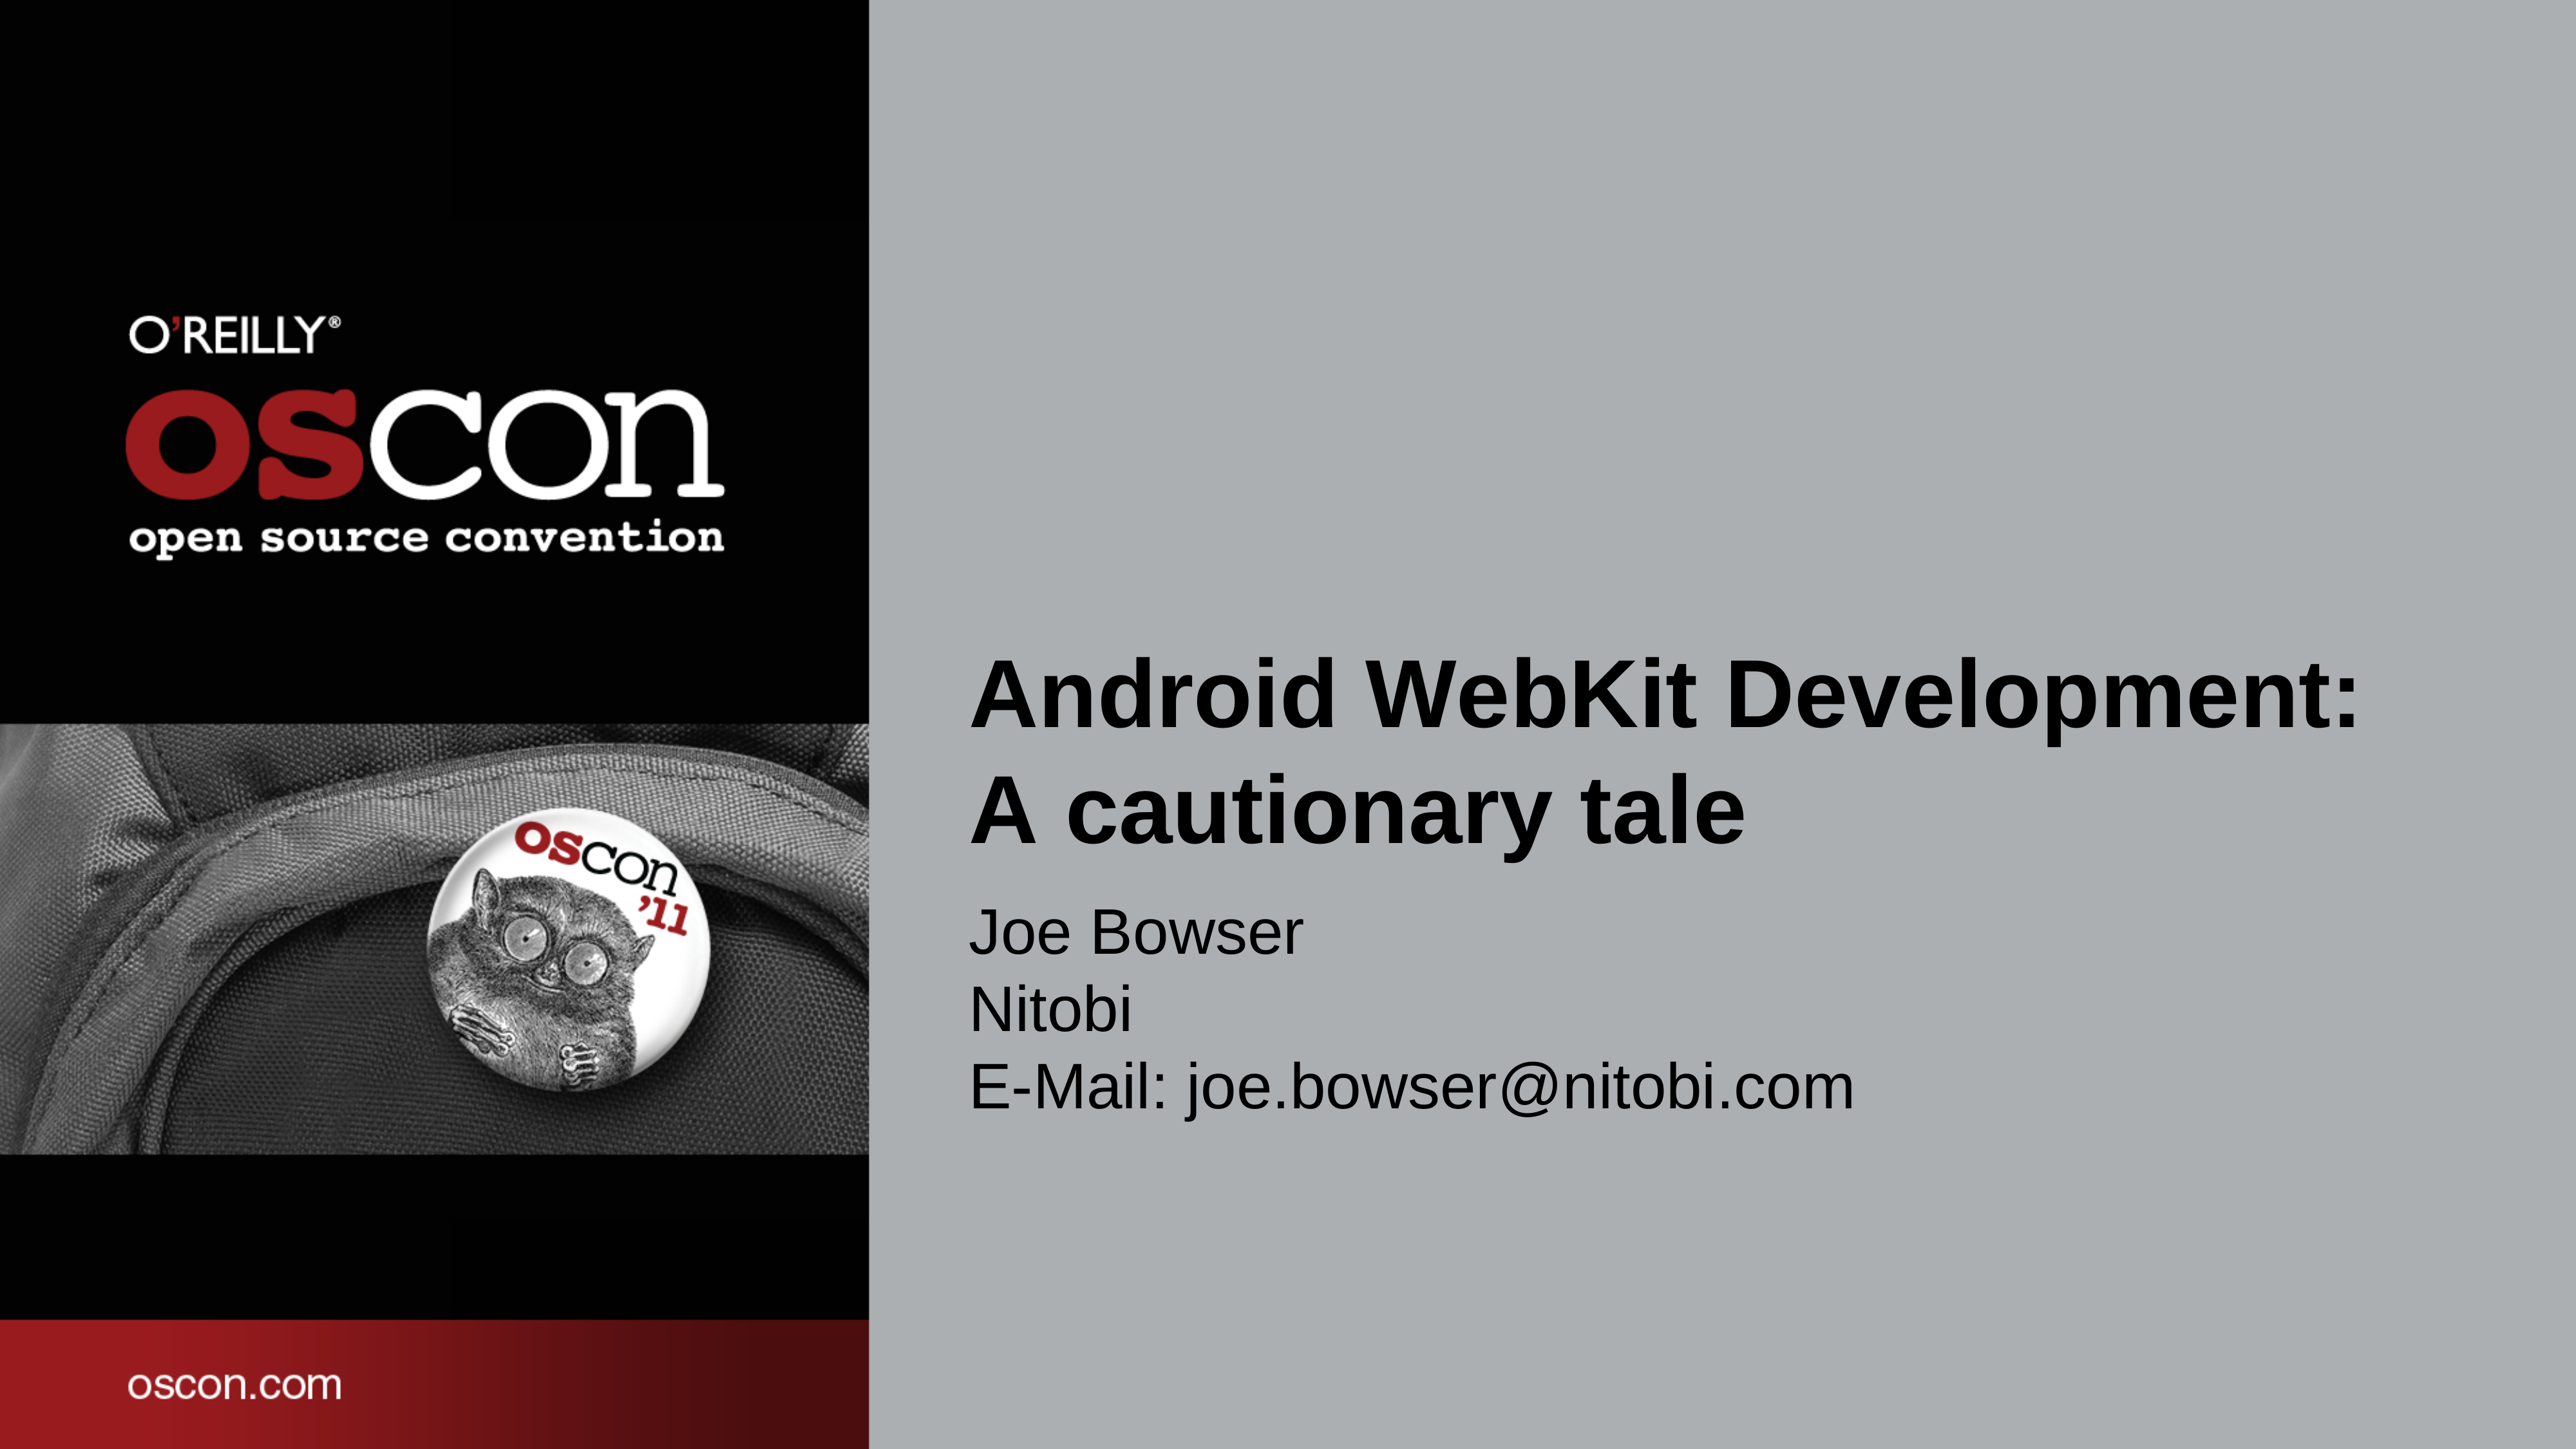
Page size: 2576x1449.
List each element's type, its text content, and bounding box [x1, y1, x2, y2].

picture [0, 0, 2576, 1449]
title Android WebKit Development: A cautionary tale [963, 60, 2392, 869]
list Joe Bowser Nitobi E-Mail: joe.bowser@nitobi.com [963, 884, 2392, 1425]
